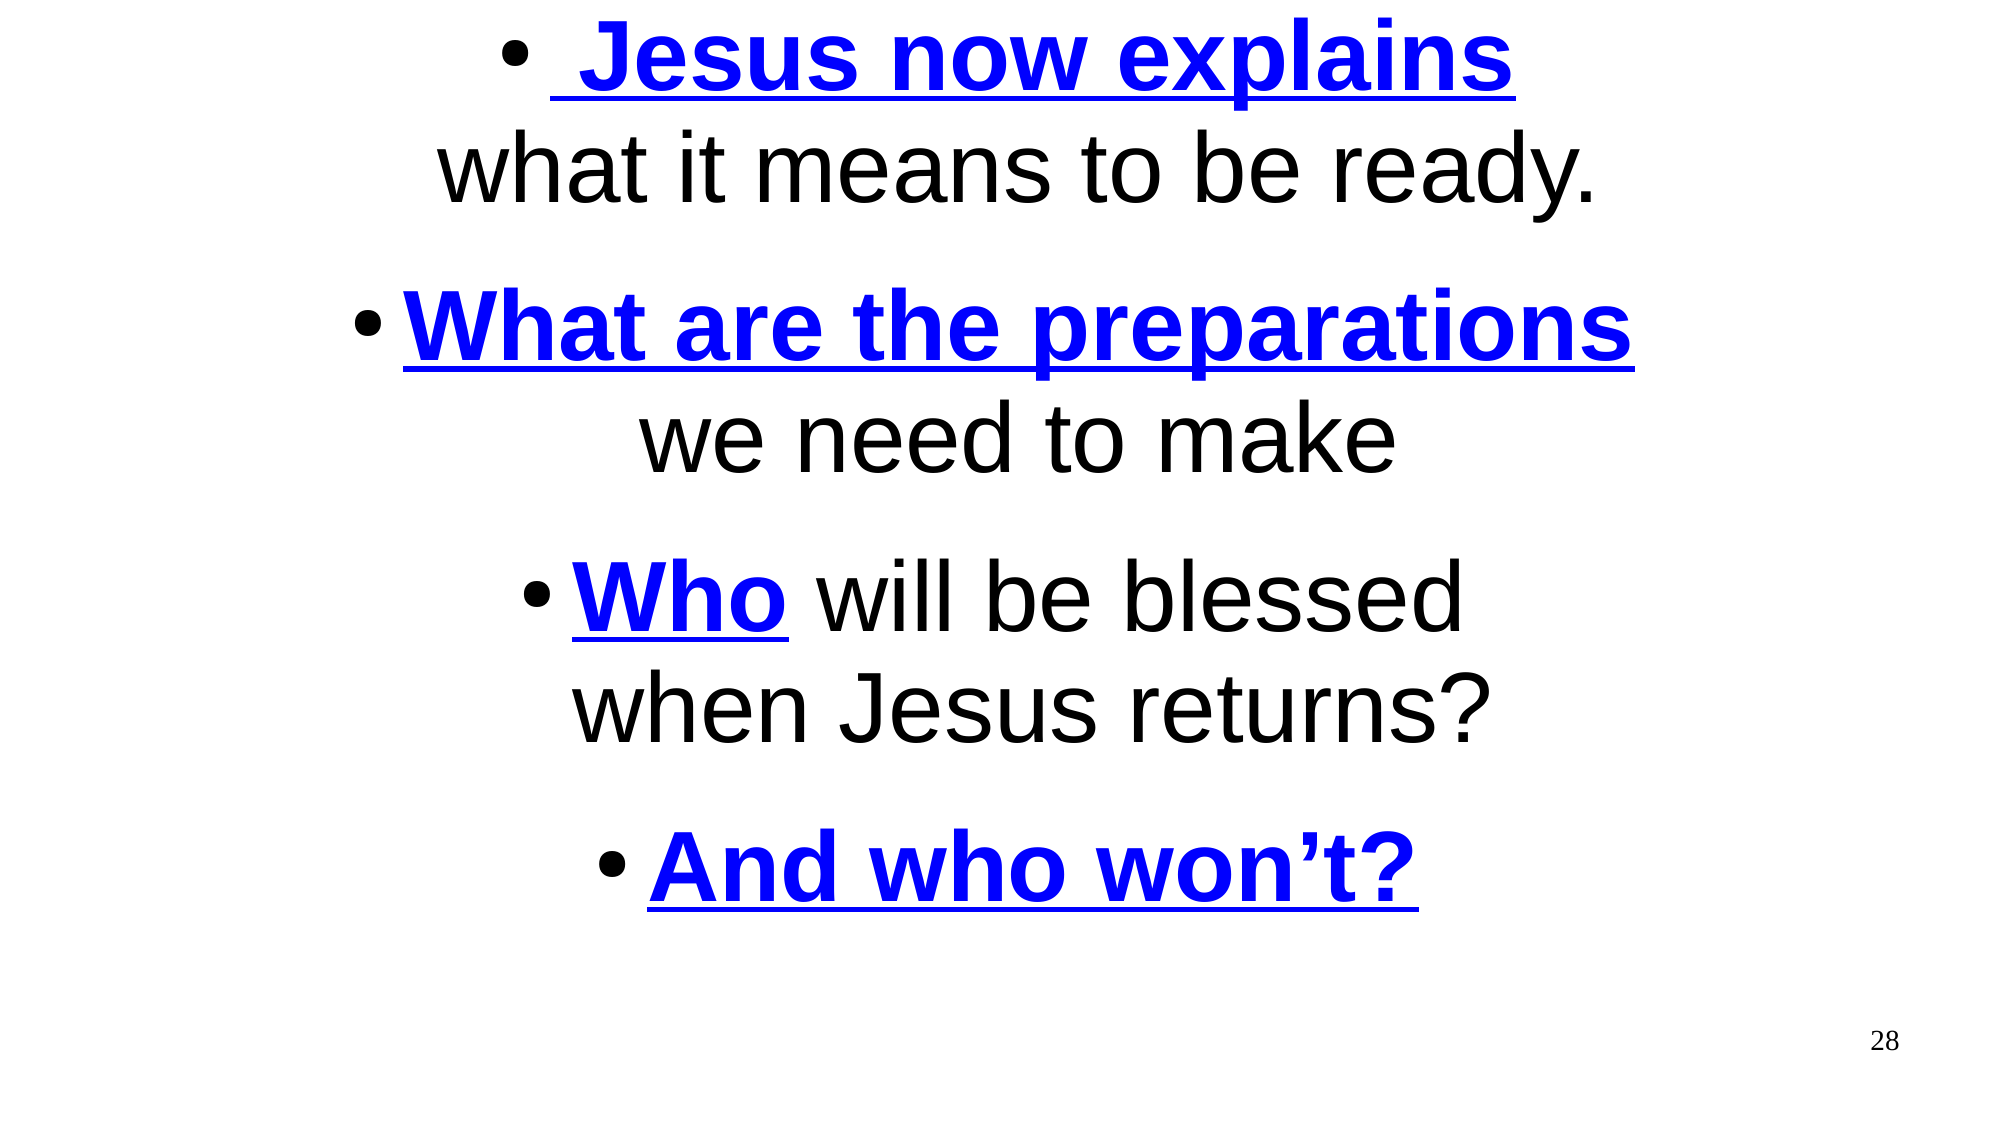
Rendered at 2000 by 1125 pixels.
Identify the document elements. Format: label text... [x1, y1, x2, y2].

list Jesus now explains what it means to be ready. What are the preparations we need to make Who will be blessed when Jesus returns? And who won’t? [0, 0, 1996, 1123]
